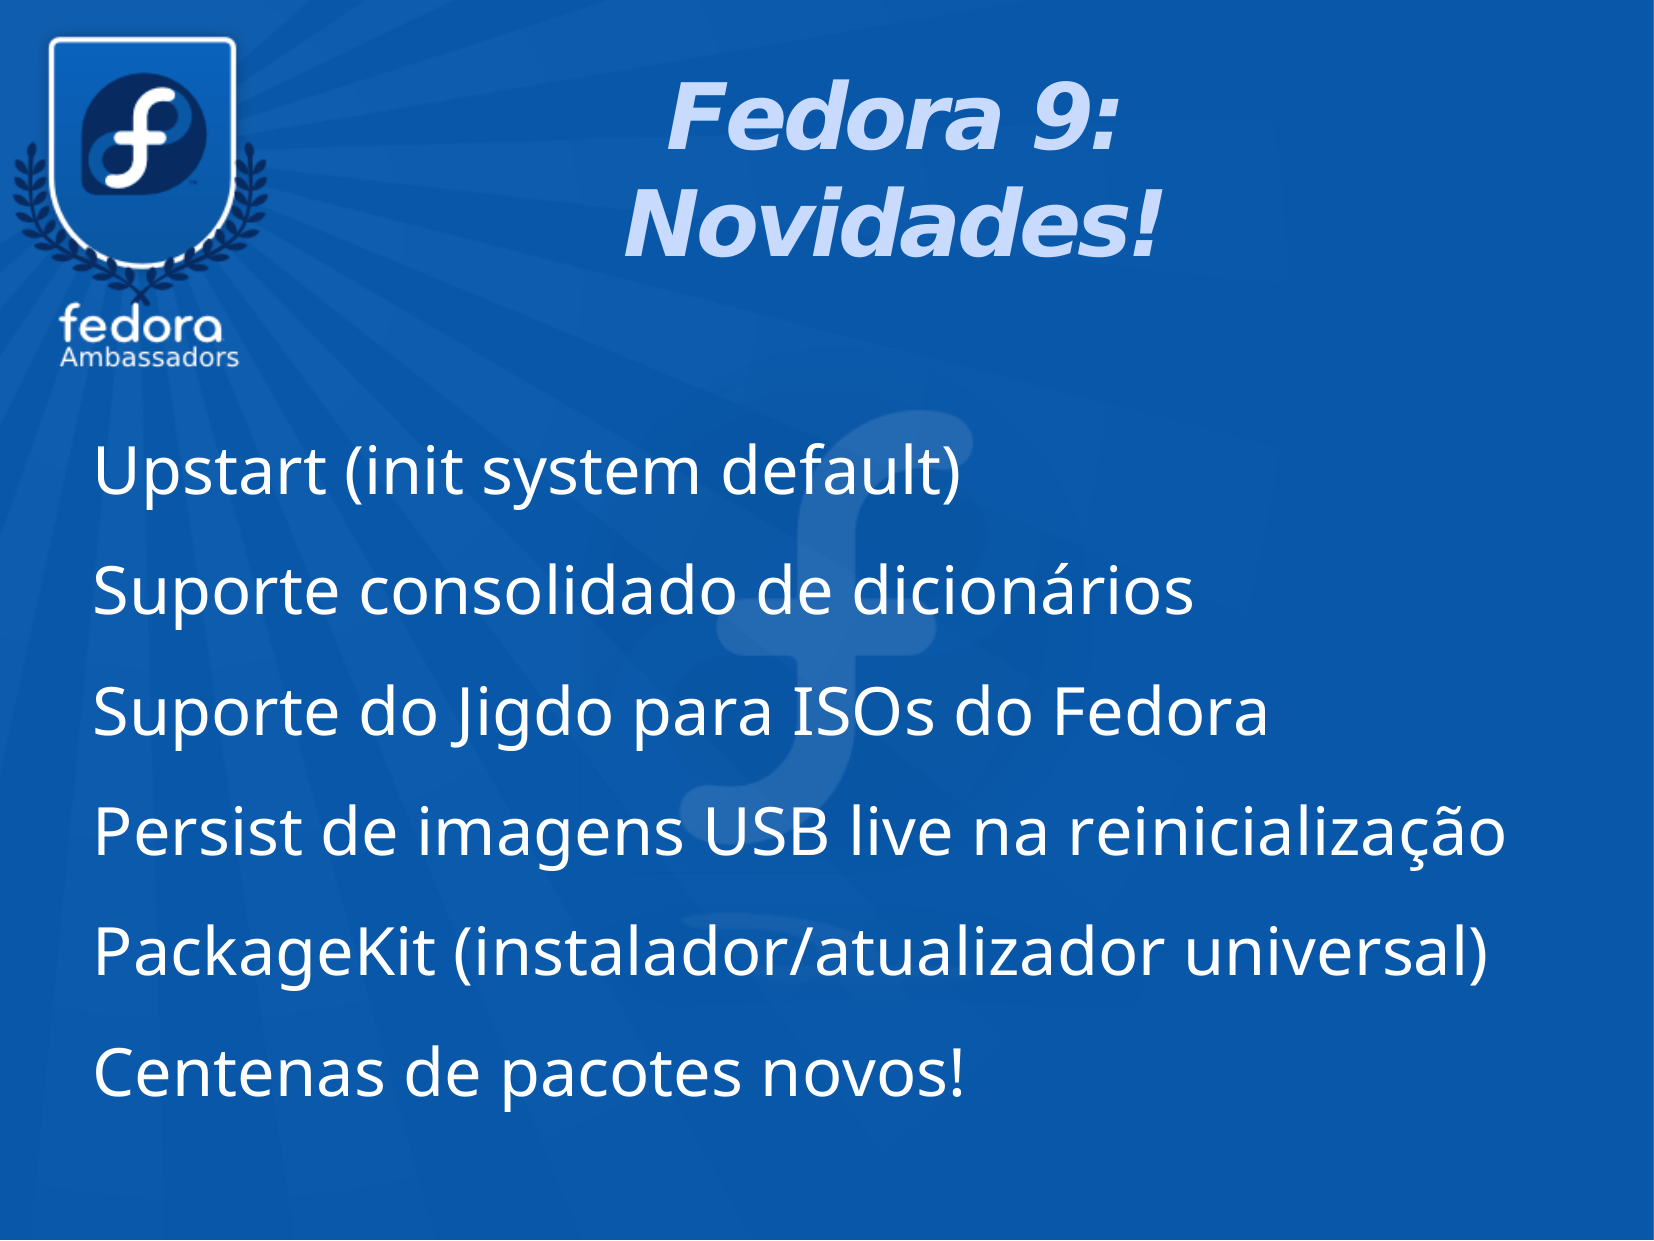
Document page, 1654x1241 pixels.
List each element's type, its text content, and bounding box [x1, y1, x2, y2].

list Upstart (init system default) Suporte consolidado de dicionários Suporte do Jigdo para ISOs do Fedora Persist de imagens USB live na reinicialização PackageKit (instalador/atualizador universal) Centenas de pacotes novos! [75, 423, 1564, 1088]
picture [0, 0, 1654, 1240]
title Fedora 9: Novidades! [150, 64, 1643, 279]
